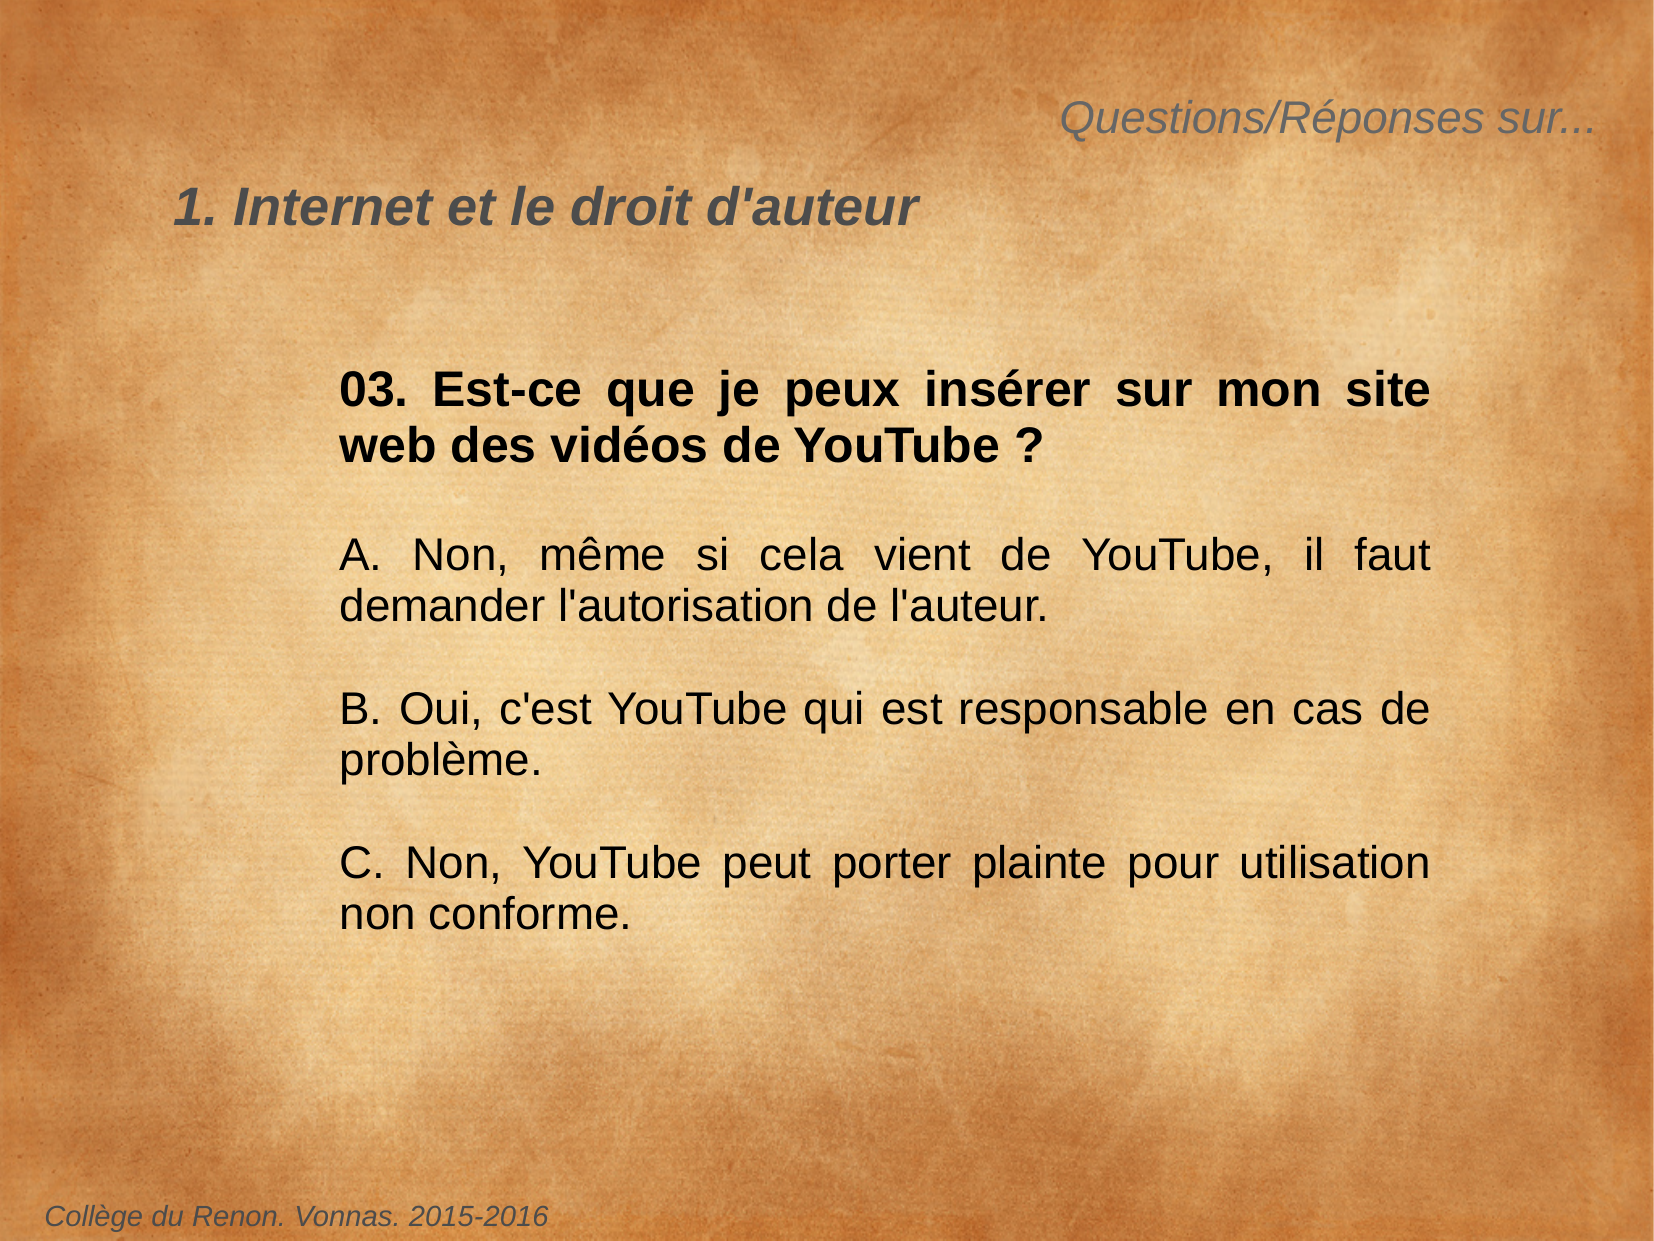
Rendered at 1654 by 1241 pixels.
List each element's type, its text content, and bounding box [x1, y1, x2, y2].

title 1. Internet et le droit d'auteur [59, 147, 1034, 266]
text_box 03. Est-ce que je peux insérer sur mon site web des vidéos de YouTube ? A. Non, même si cela vient de YouTube, il faut demander l'autorisation de l'auteur. B. Oui, c'est YouTube qui est responsable en cas de problème. C. Non, YouTube peut porter plainte pour utilisation non conforme. [324, 354, 1447, 1211]
text_box Collège du Renon. Vonnas. 2015-2016 [29, 1192, 858, 1241]
title Questions/Réponses sur... [1003, 59, 1654, 178]
picture [0, 0, 1654, 1241]
